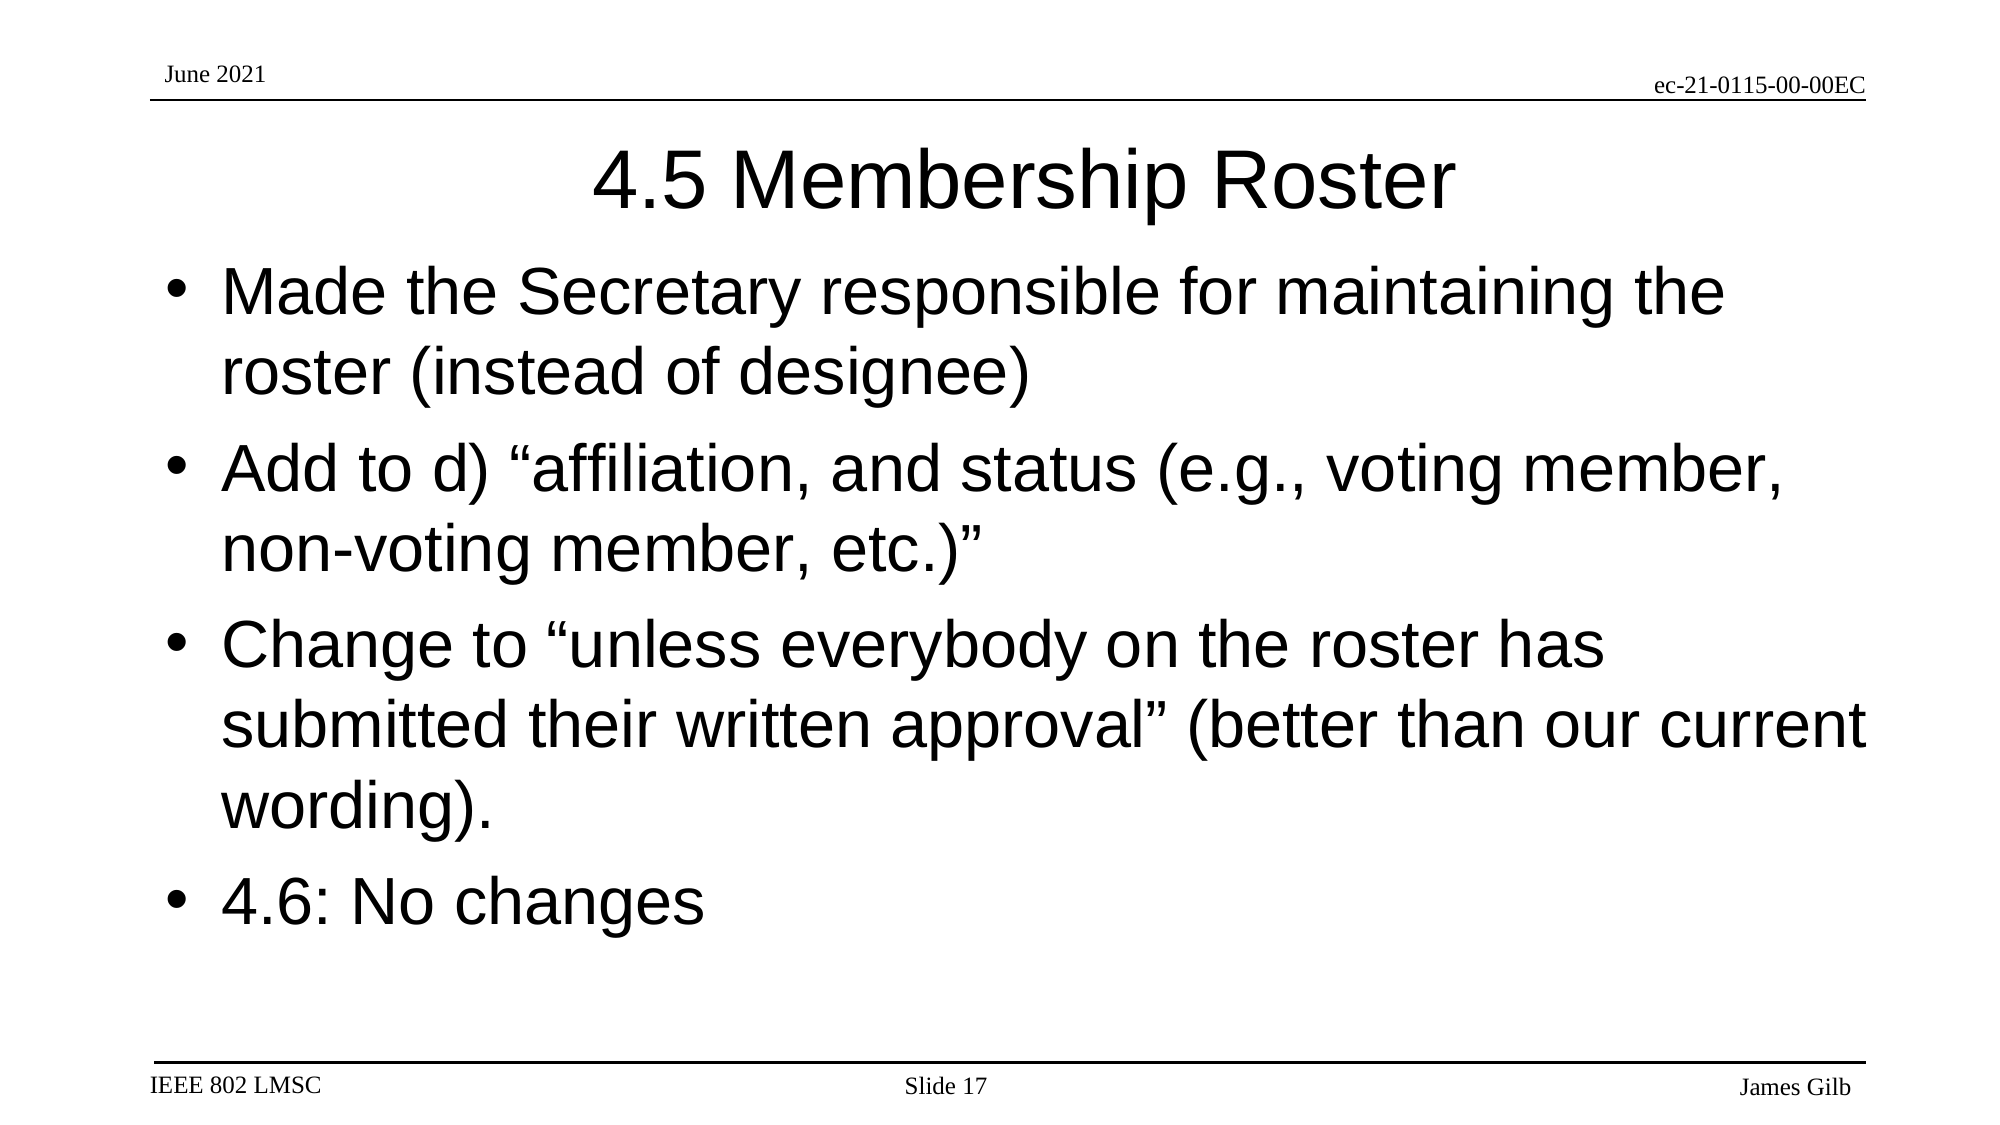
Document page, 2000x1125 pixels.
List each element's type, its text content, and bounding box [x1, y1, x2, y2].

title 4.5 Membership Roster [149, 112, 1900, 238]
list Made the Secretary responsible for maintaining the roster (instead of designee) Add to d) “affiliation, and status (e.g., voting member, non-voting member, etc.)” Change to “unless everybody on the roster has submitted their written approval” (better than our current wording). 4.6: No changes [149, 239, 1900, 1051]
